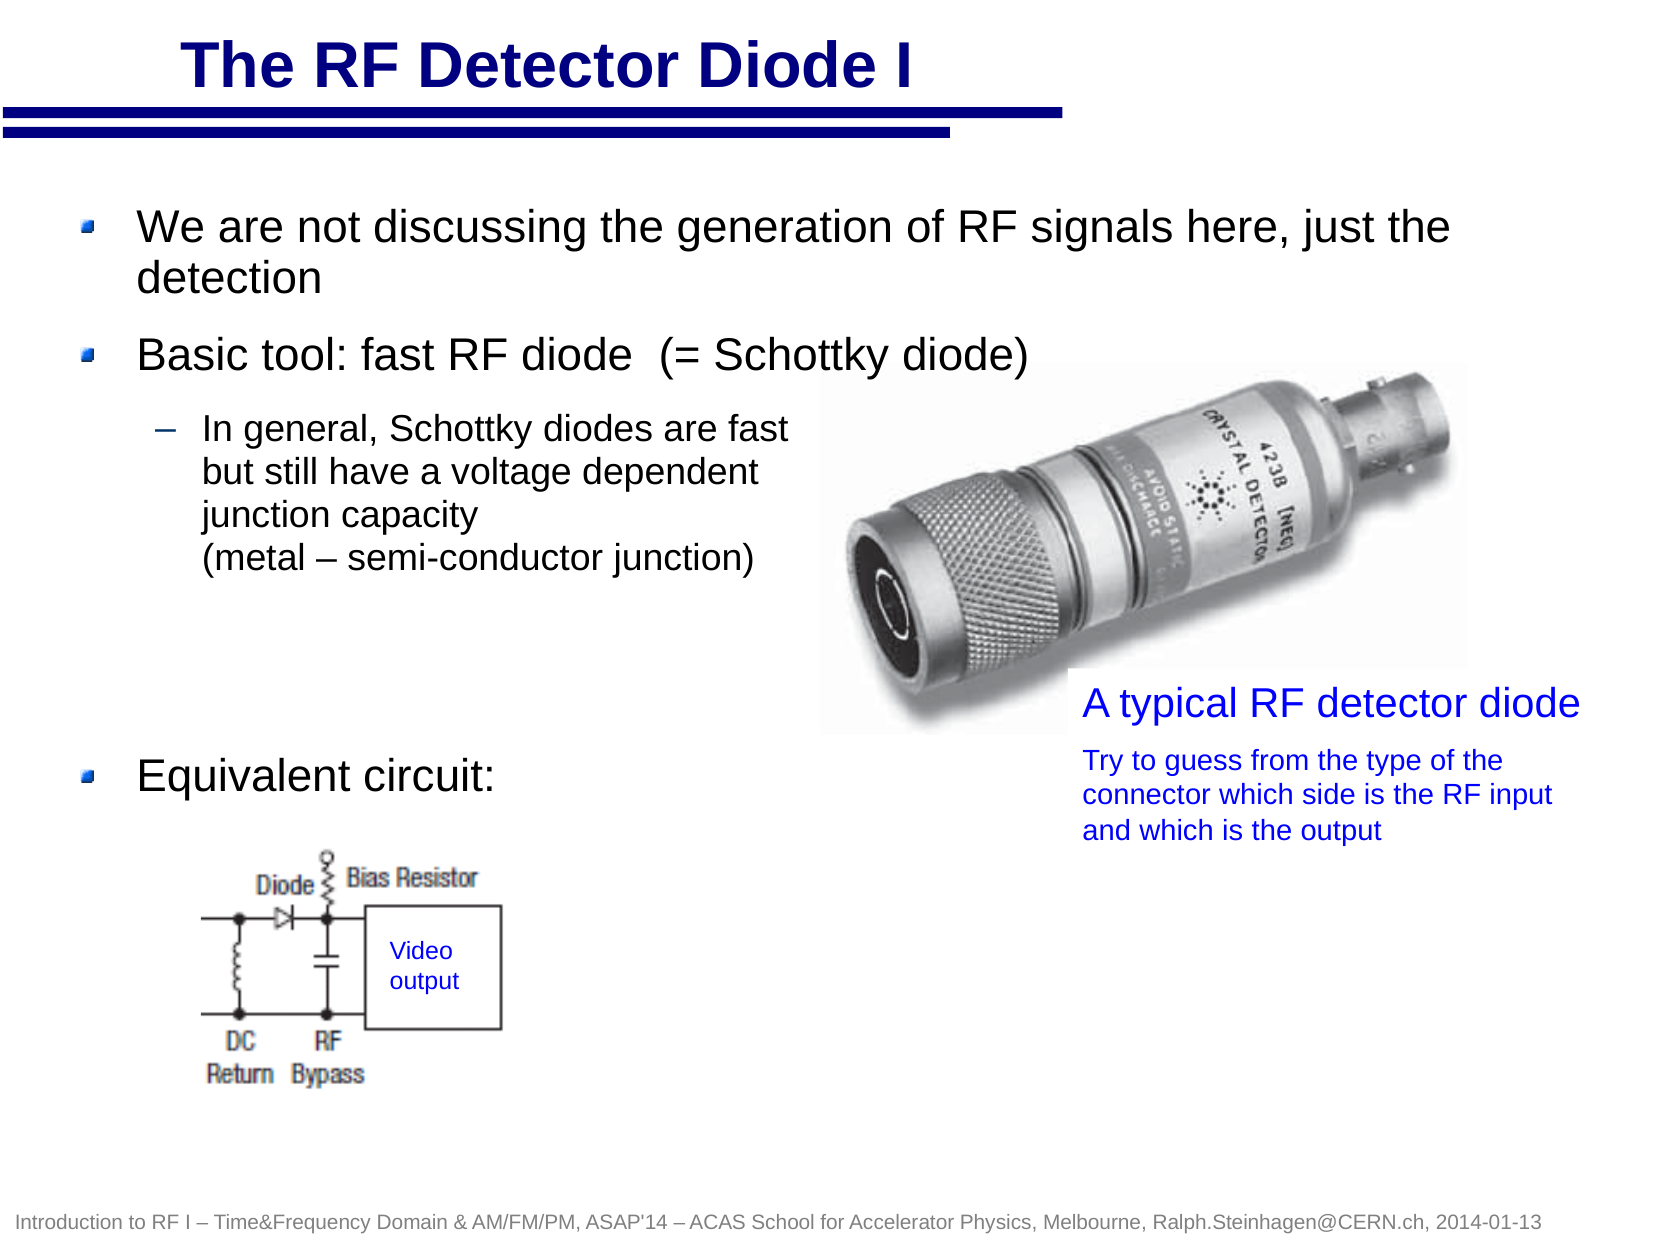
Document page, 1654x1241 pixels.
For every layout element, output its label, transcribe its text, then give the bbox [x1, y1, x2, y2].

picture [200, 825, 576, 1108]
text_box Video output [374, 927, 486, 1003]
title The RF Detector Diode I [165, 0, 1323, 124]
list We are not discussing the generation of RF signals here, just the detection Basic tool: fast RF diode (= Schottky diode) In general, Schottky diodes are fast but still have a voltage dependent junction capacity (metal – semi-conductor junction) Equivalent circuit: [65, 192, 1628, 1205]
text_box A typical RF detector diode Try to guess from the type of the connector which side is the RF input and which is the output [1067, 668, 1614, 854]
